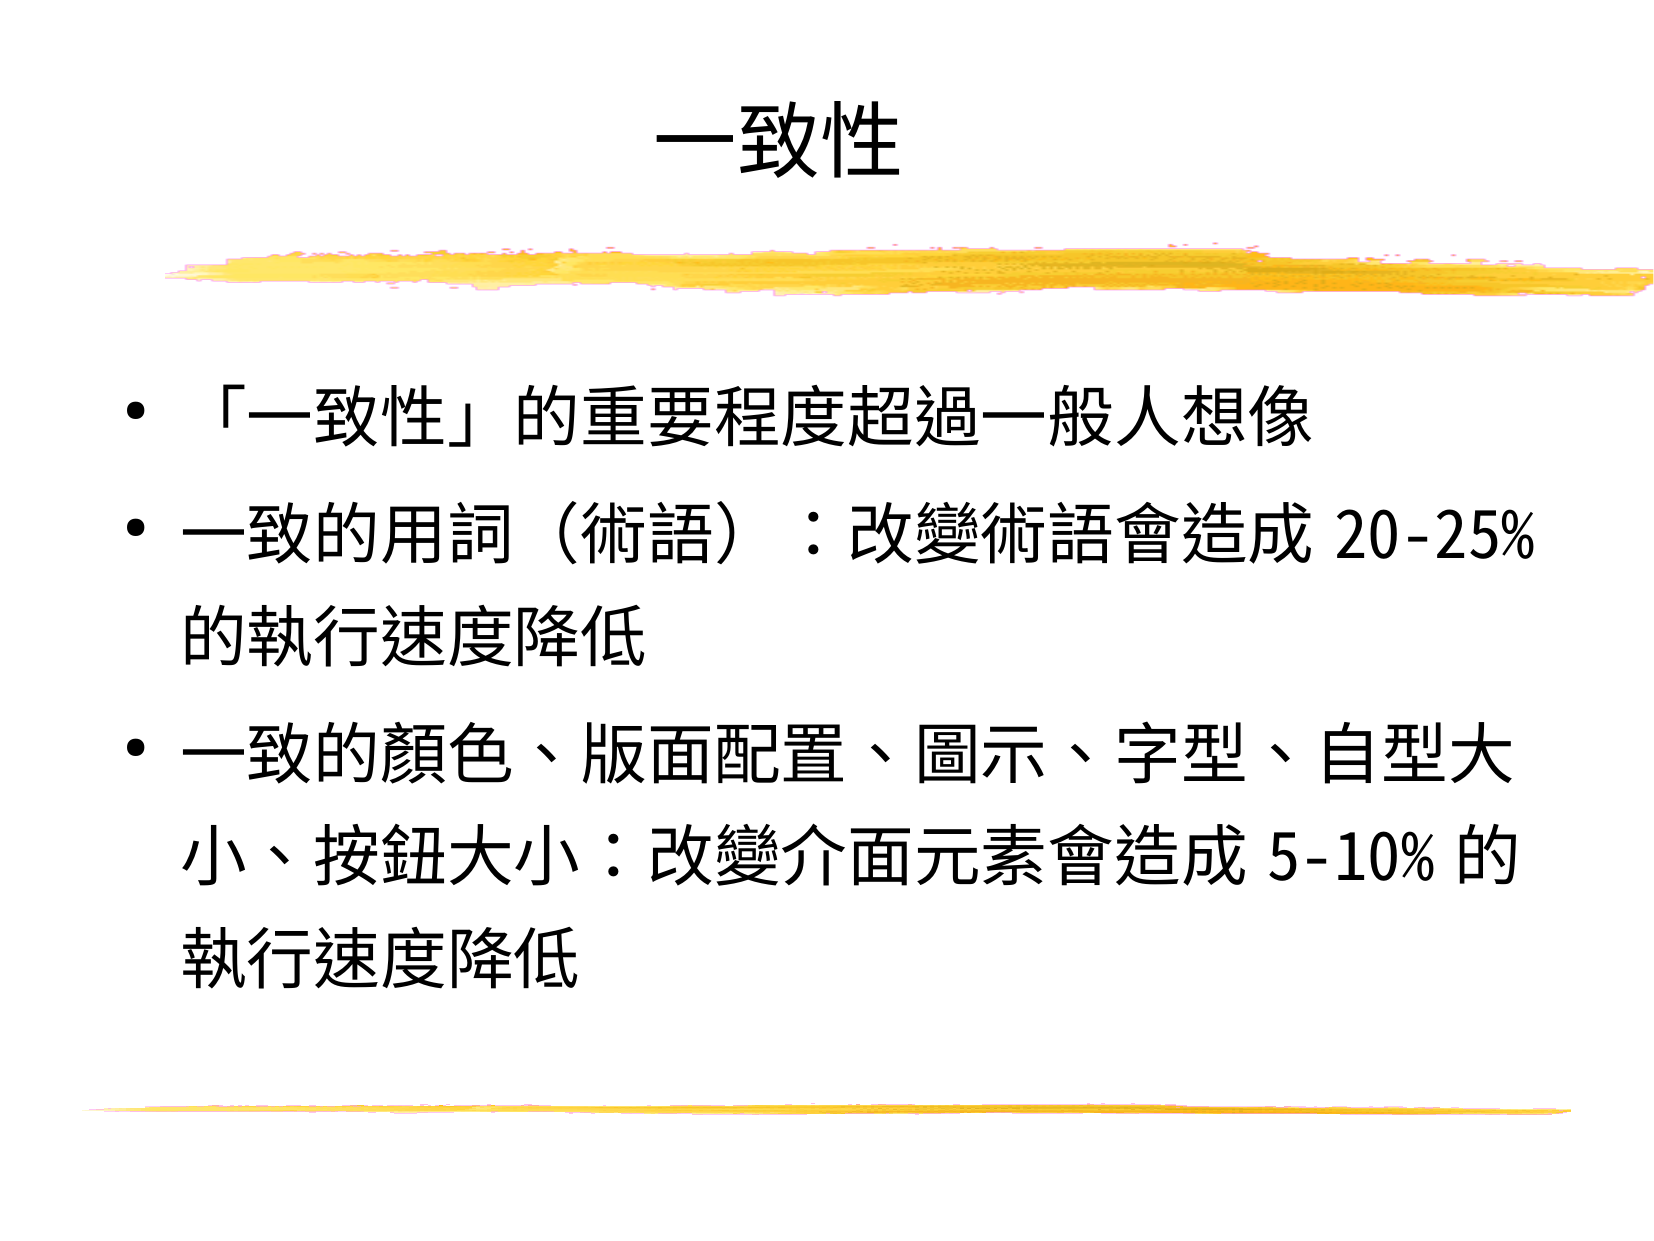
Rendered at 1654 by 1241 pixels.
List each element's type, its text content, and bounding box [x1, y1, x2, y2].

title 一致性 [76, 28, 1482, 235]
picture [165, 237, 1654, 308]
list 「一致性」的重要程度超過一般人想像 一致的用詞（術語）：改變術語會造成20-25%的執行速度降低 一致的顏色、版面配置、圖示、字型、自型大小、按鈕大小：改變介面元素會造成5-10%的執行速度降低 [124, 358, 1576, 1103]
picture [82, 1102, 1571, 1117]
